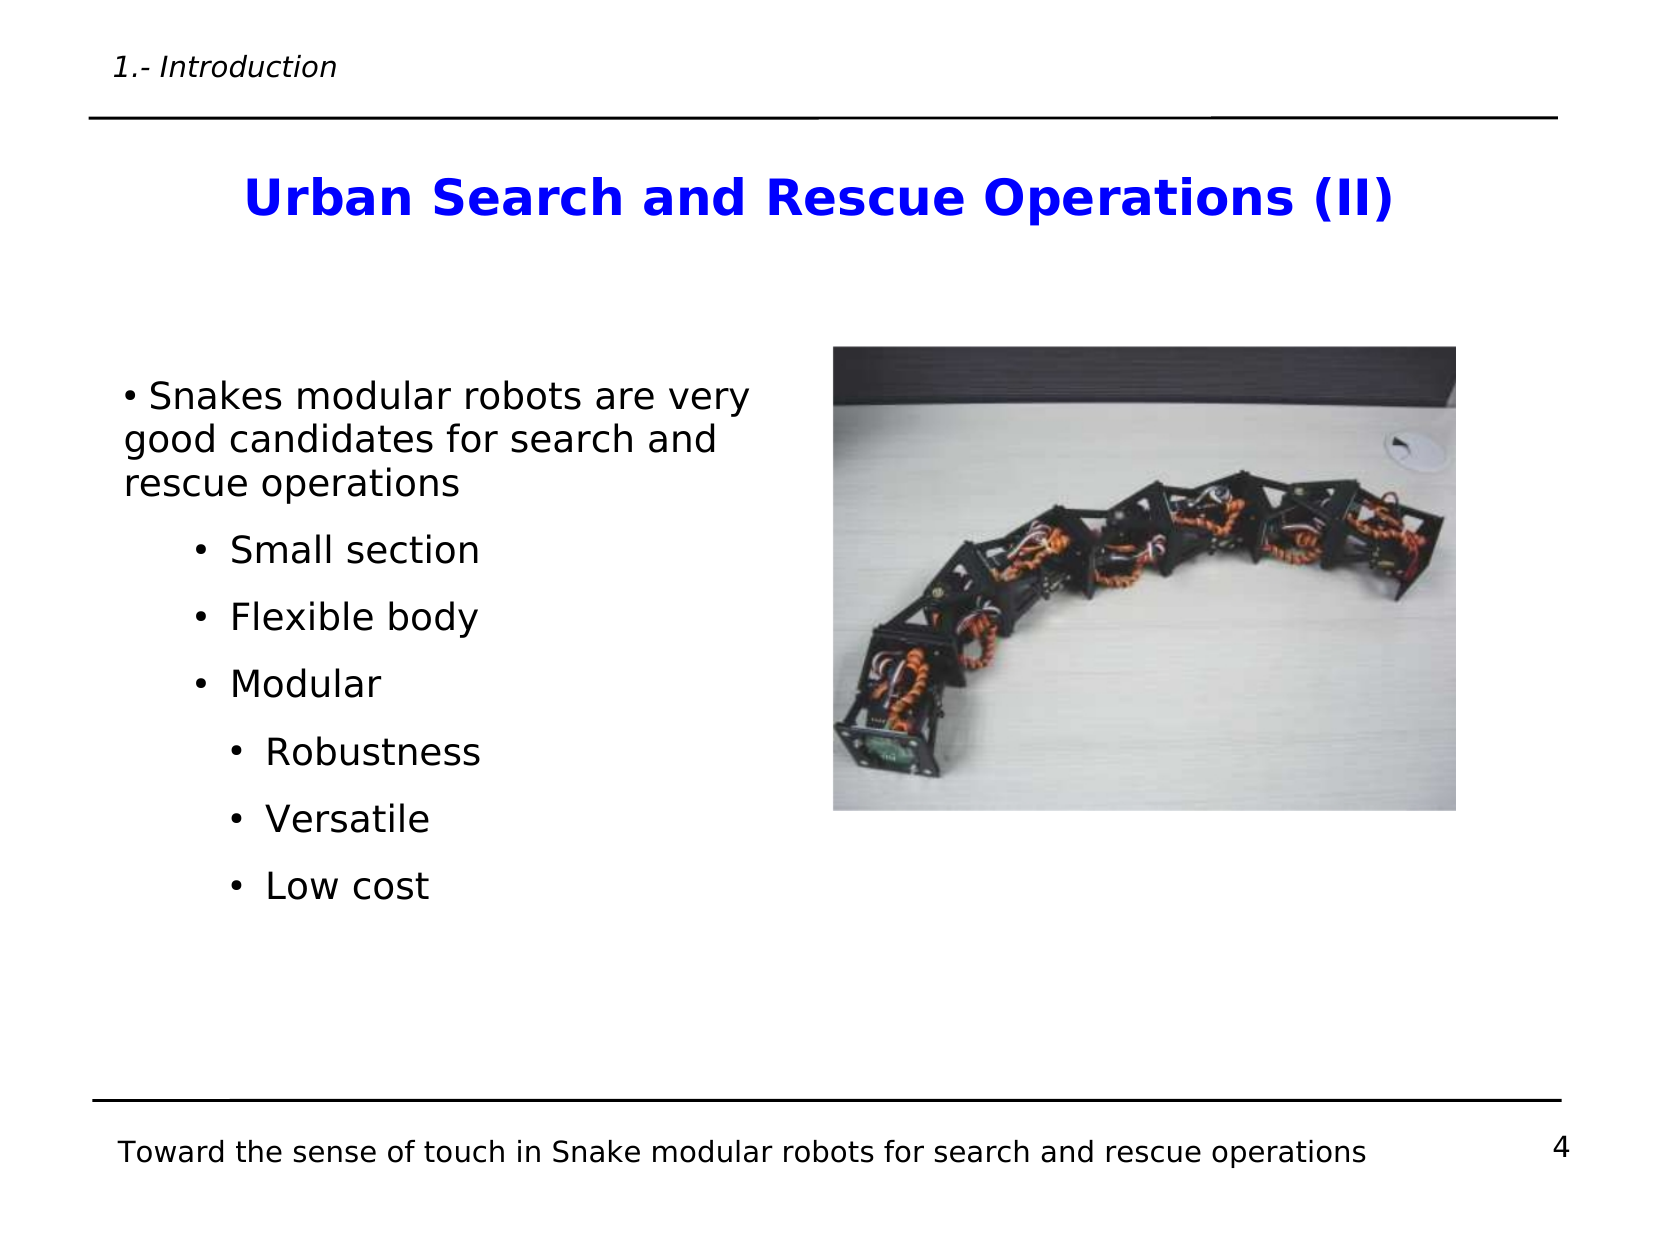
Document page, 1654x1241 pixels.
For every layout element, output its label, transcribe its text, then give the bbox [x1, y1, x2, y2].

text_box 1.- Introduction [97, 42, 353, 93]
text_box Toward the sense of touch in Snake modular robots for search and rescue operations [103, 1127, 1384, 1177]
picture [832, 346, 1456, 811]
text_box Urban Search and Rescue Operations (II) [229, 161, 1411, 235]
text_box Snakes modular robots are very good candidates for search and rescue operations Small section Flexible body Modular Robustness Versatile Low cost [108, 367, 782, 916]
